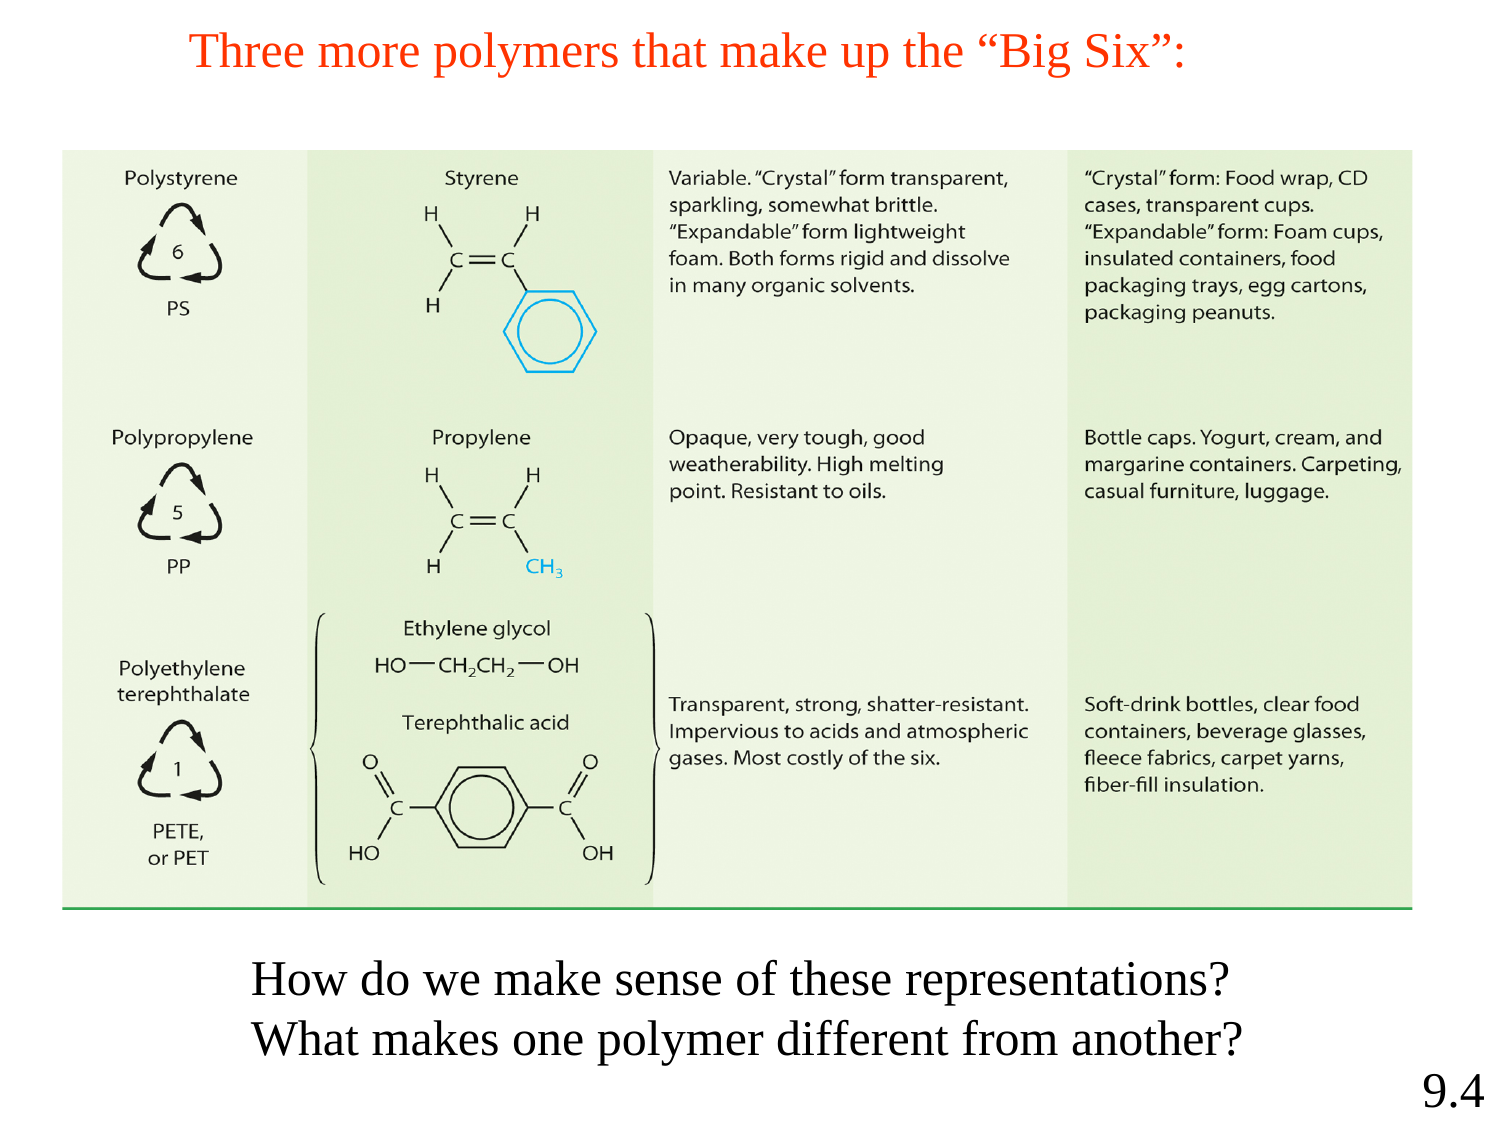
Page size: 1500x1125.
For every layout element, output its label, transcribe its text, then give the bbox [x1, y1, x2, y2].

text_box Three more polymers that make up the “Big Six”: [173, 9, 1203, 85]
text_box How do we make sense of these representations? What makes one polymer different from another? [236, 937, 1260, 1073]
picture [62, 149, 1413, 910]
text_box 9.4 [1407, 1049, 1500, 1125]
